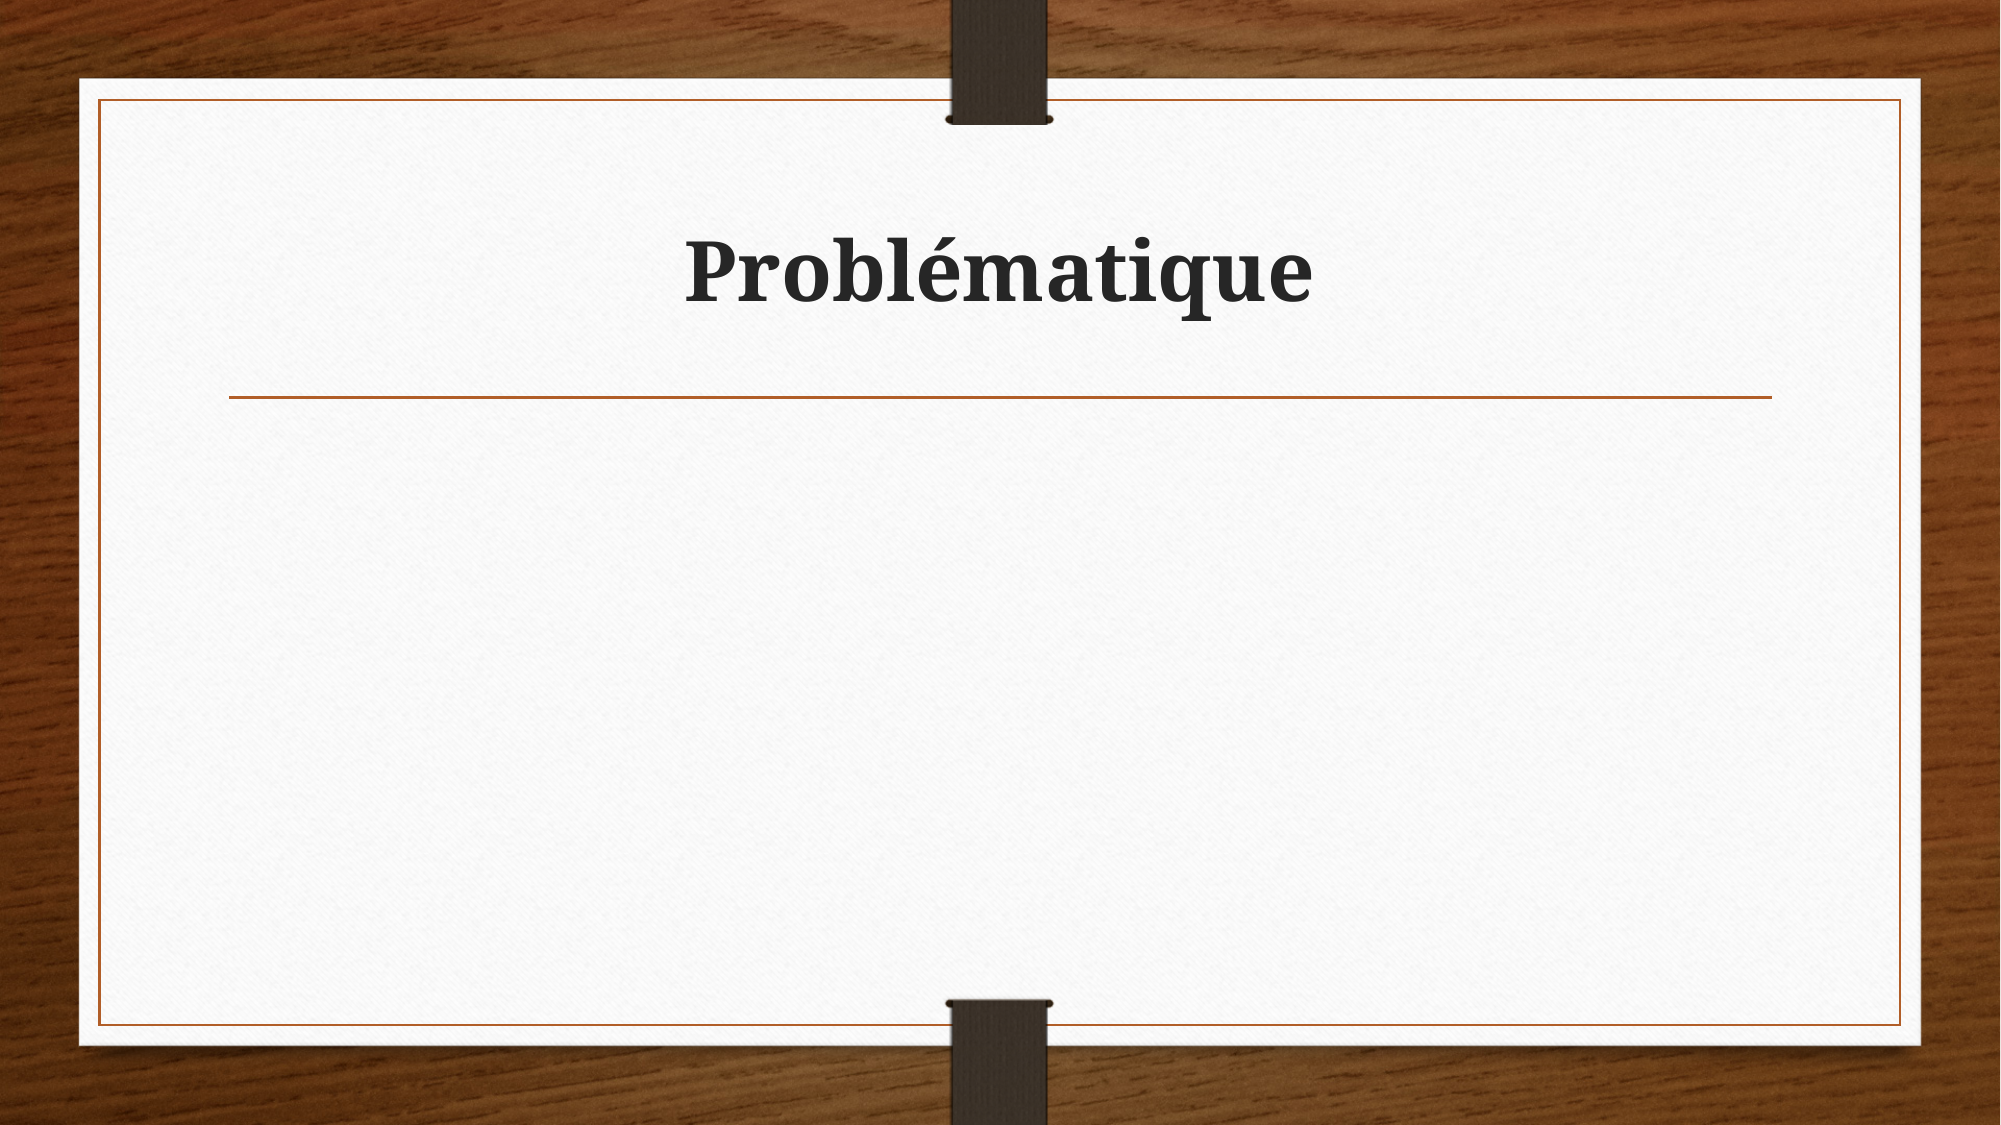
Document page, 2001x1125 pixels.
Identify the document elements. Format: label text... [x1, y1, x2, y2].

title Problématique [212, 161, 1788, 376]
